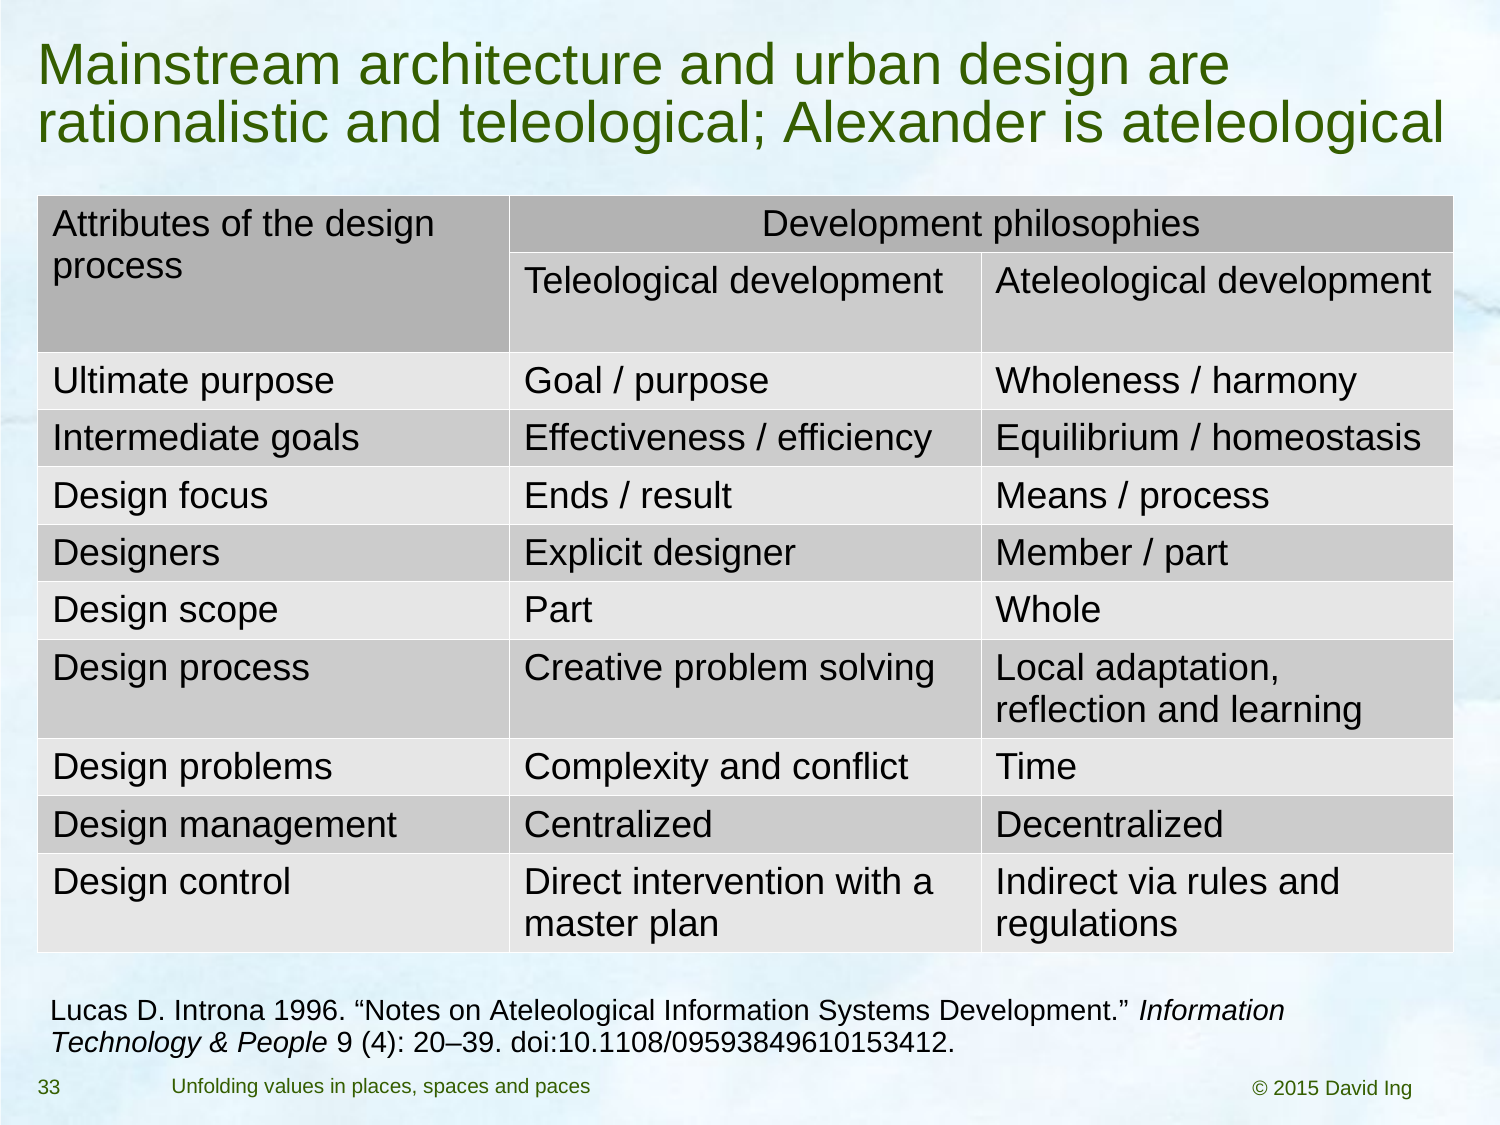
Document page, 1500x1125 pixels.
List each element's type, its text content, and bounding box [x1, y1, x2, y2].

table_cell Design focus [38, 467, 509, 524]
table_cell Centralized [510, 796, 981, 853]
table_cell Creative problem solving [510, 640, 981, 738]
table_cell Part [510, 582, 981, 639]
table_cell Means / process [982, 467, 1453, 524]
table_header Development philosophies [510, 196, 1453, 252]
table_cell Decentralized [982, 796, 1453, 853]
table_cell Whole [982, 582, 1453, 639]
table_cell Explicit designer [510, 525, 981, 581]
table_cell Design scope [38, 582, 509, 639]
table_cell Ends / result [510, 467, 981, 524]
table_cell Wholeness / harmony [982, 353, 1453, 409]
table_cell Ateleological development [982, 253, 1453, 352]
table_cell Direct intervention with a master plan [510, 854, 981, 952]
table_cell Equilibrium / homeostasis [982, 410, 1453, 466]
table_cell Time [982, 739, 1453, 795]
table_header Attributes of the design process [38, 196, 509, 352]
table_cell Ultimate purpose [38, 353, 509, 409]
text_box Lucas D. Introna 1996. “Notes on Ateleological Information Systems Development.” Information Technology & People 9 (4): 20–39. doi:10.1108/09593849610153412. [35, 986, 1453, 1067]
table_cell Design problems [38, 739, 509, 795]
table_cell Indirect via rules and regulations [982, 854, 1453, 952]
table_cell Local adaptation, reflection and learning [982, 640, 1453, 738]
table_cell Effectiveness / efficiency [510, 410, 981, 466]
table_cell Complexity and conflict [510, 739, 981, 795]
table_cell Design process [38, 640, 509, 738]
table_cell Design management [38, 796, 509, 853]
table_cell Member / part [982, 525, 1453, 581]
picture [0, 0, 1500, 1125]
table_cell Designers [38, 525, 509, 581]
table_cell Design control [38, 854, 509, 952]
title Mainstream architecture and urban design are rationalistic and teleological; Alexander is ateleological [37, 37, 1463, 162]
table_cell Goal / purpose [510, 353, 981, 409]
table_cell Intermediate goals [38, 410, 509, 466]
table_cell Teleological development [510, 253, 981, 352]
